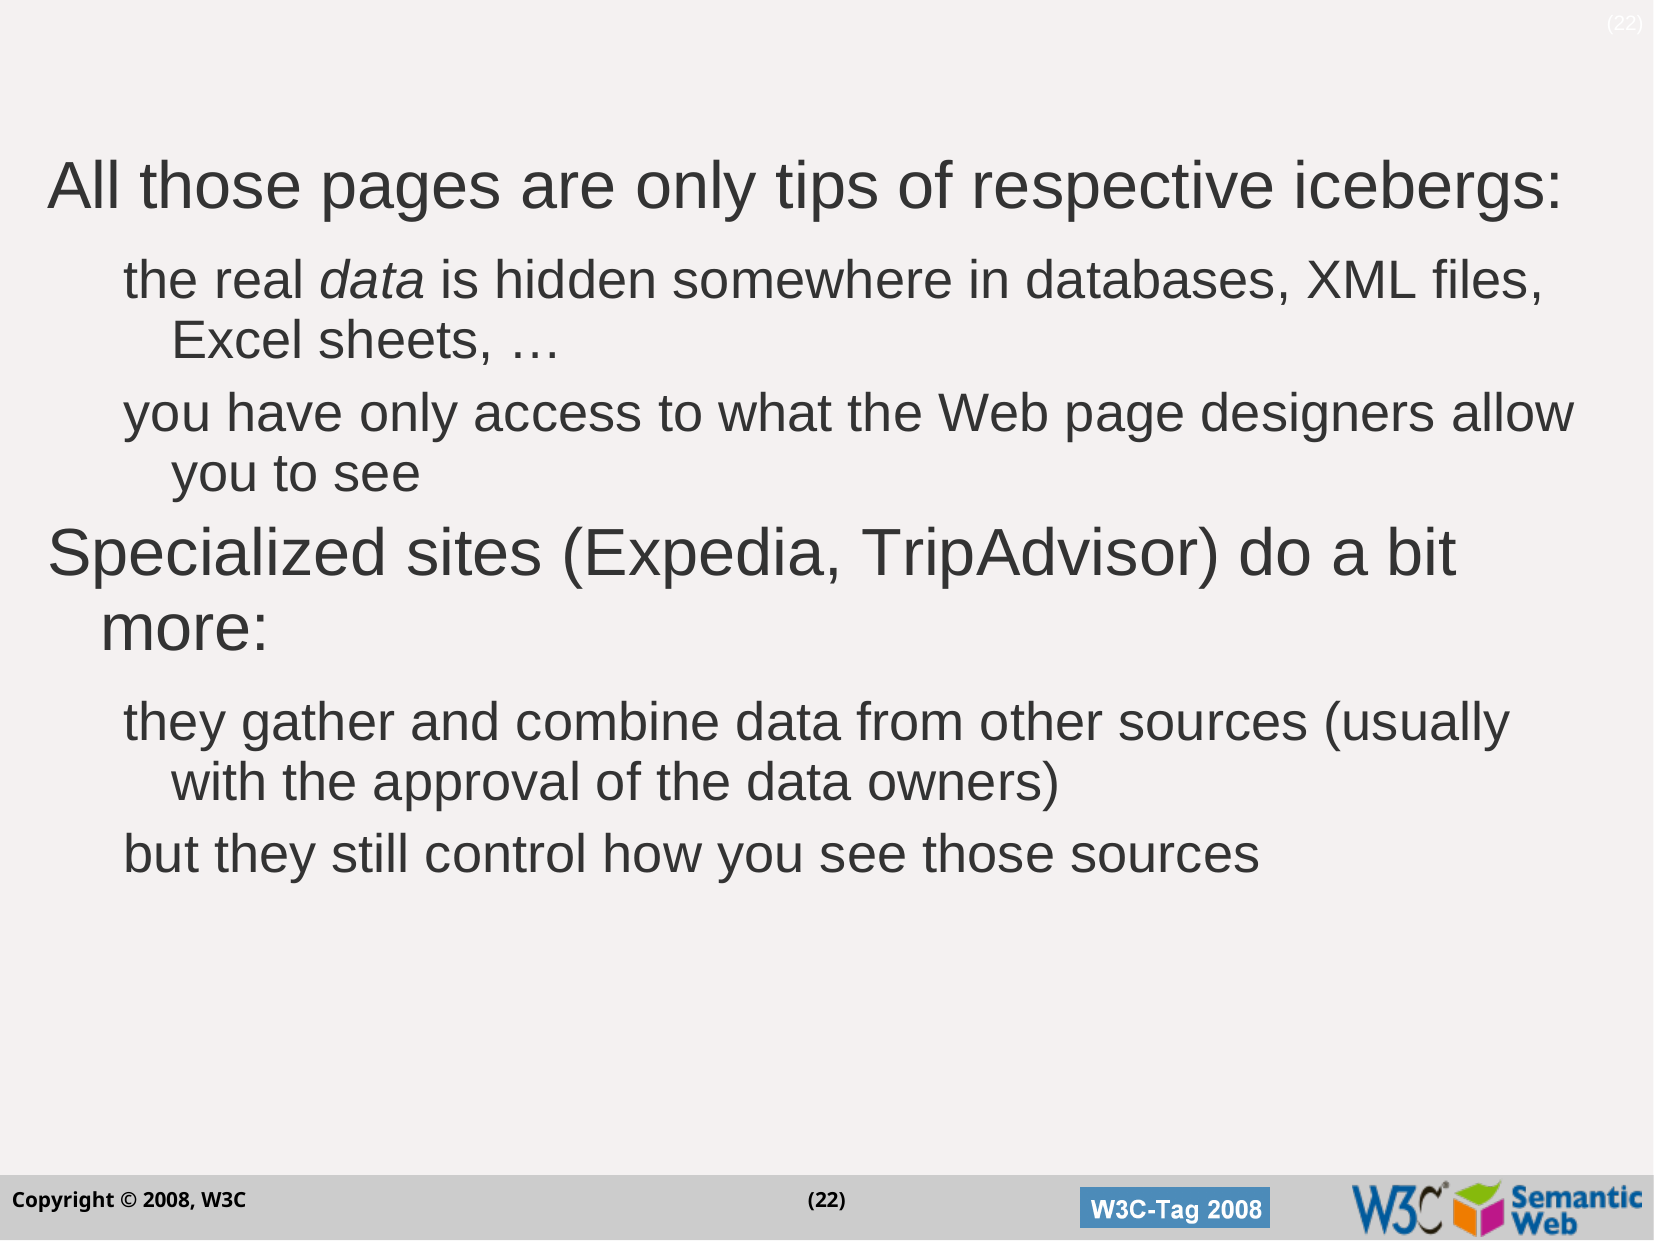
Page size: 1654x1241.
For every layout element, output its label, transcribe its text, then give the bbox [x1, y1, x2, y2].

list All those pages are only tips of respective icebergs: the real data is hidden somewhere in databases, XML files, Excel sheets, … you have only access to what the Web page designers allow you to see Specialized sites (Expedia, TripAdvisor) do a bit more: they gather and combine data from other sources (usually with the approval of the data owners) but they still control how you see those sources [29, 147, 1624, 1134]
picture [1352, 1178, 1642, 1237]
picture [1080, 1187, 1270, 1228]
